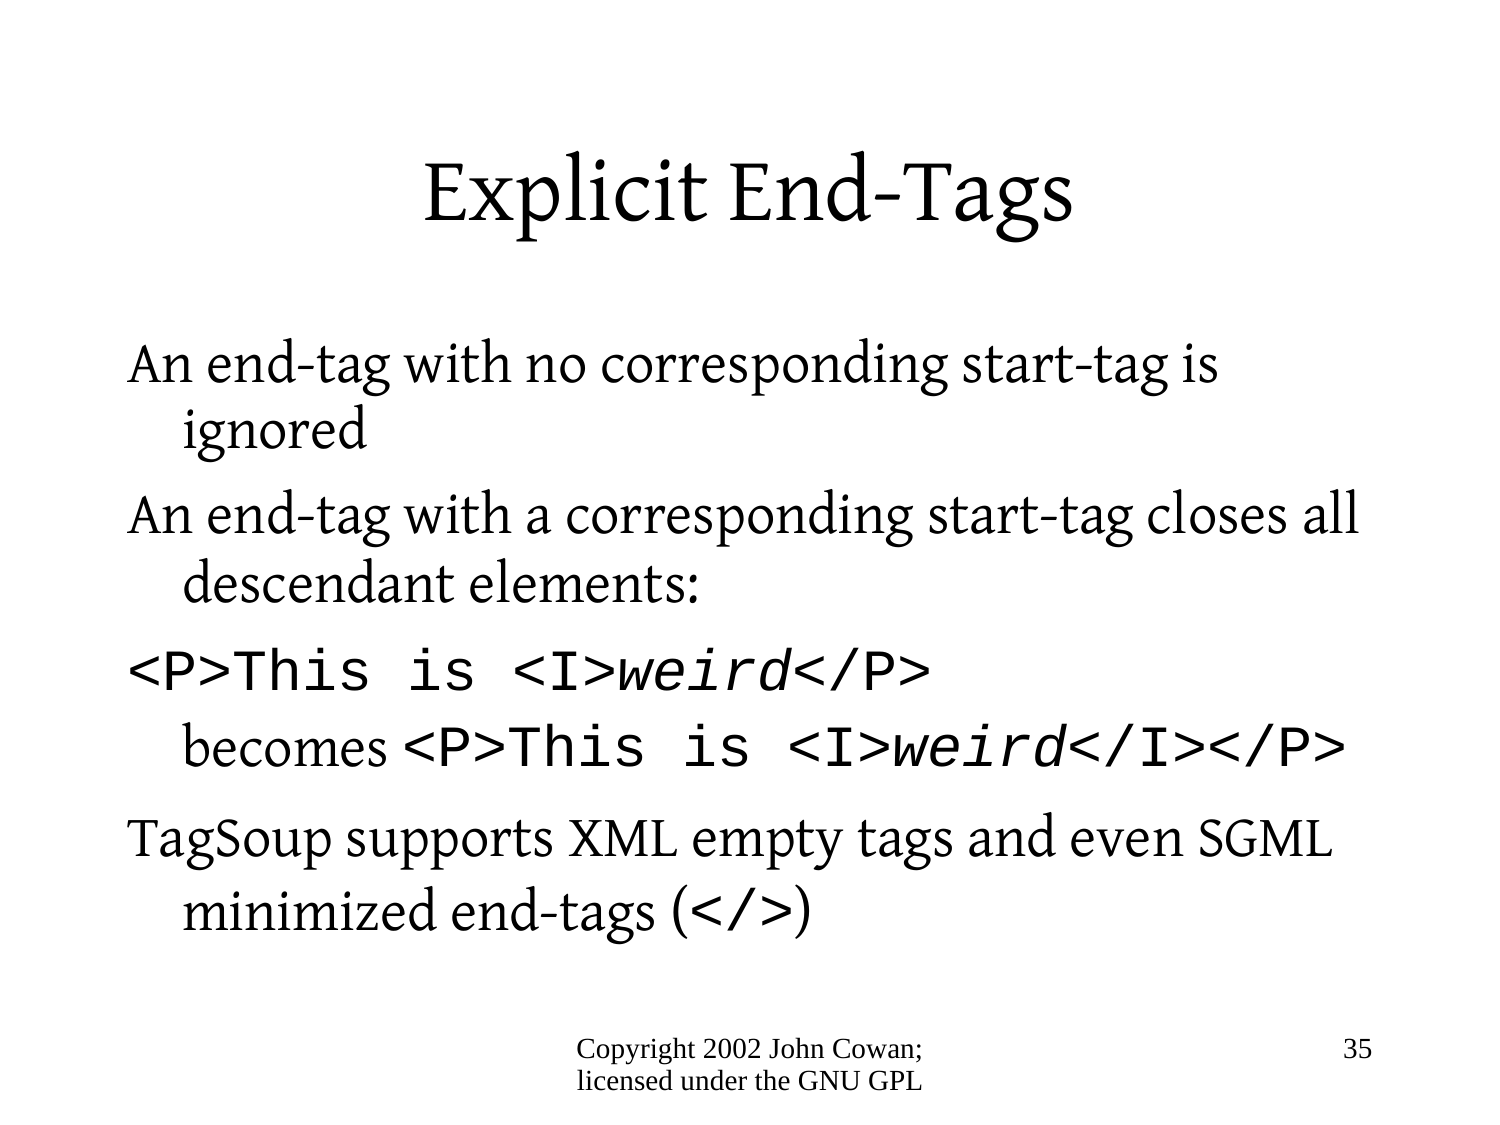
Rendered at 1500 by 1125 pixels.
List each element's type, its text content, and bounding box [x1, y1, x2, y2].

list An end-tag with no corresponding start-tag is ignored An end-tag with a corresponding start-tag closes all descendant elements: <P>This is <I>weird</P> becomes <P>This is <I>weird</I></P> TagSoup supports XML empty tags and even SGML minimized end-tags (</>) [112, 324, 1388, 1000]
title Explicit End-Tags [112, 99, 1388, 288]
text_box Copyright 2002 John Cowan; licensed under the GNU GPL [512, 1025, 988, 1107]
text_box 35 [1074, 1025, 1388, 1074]
